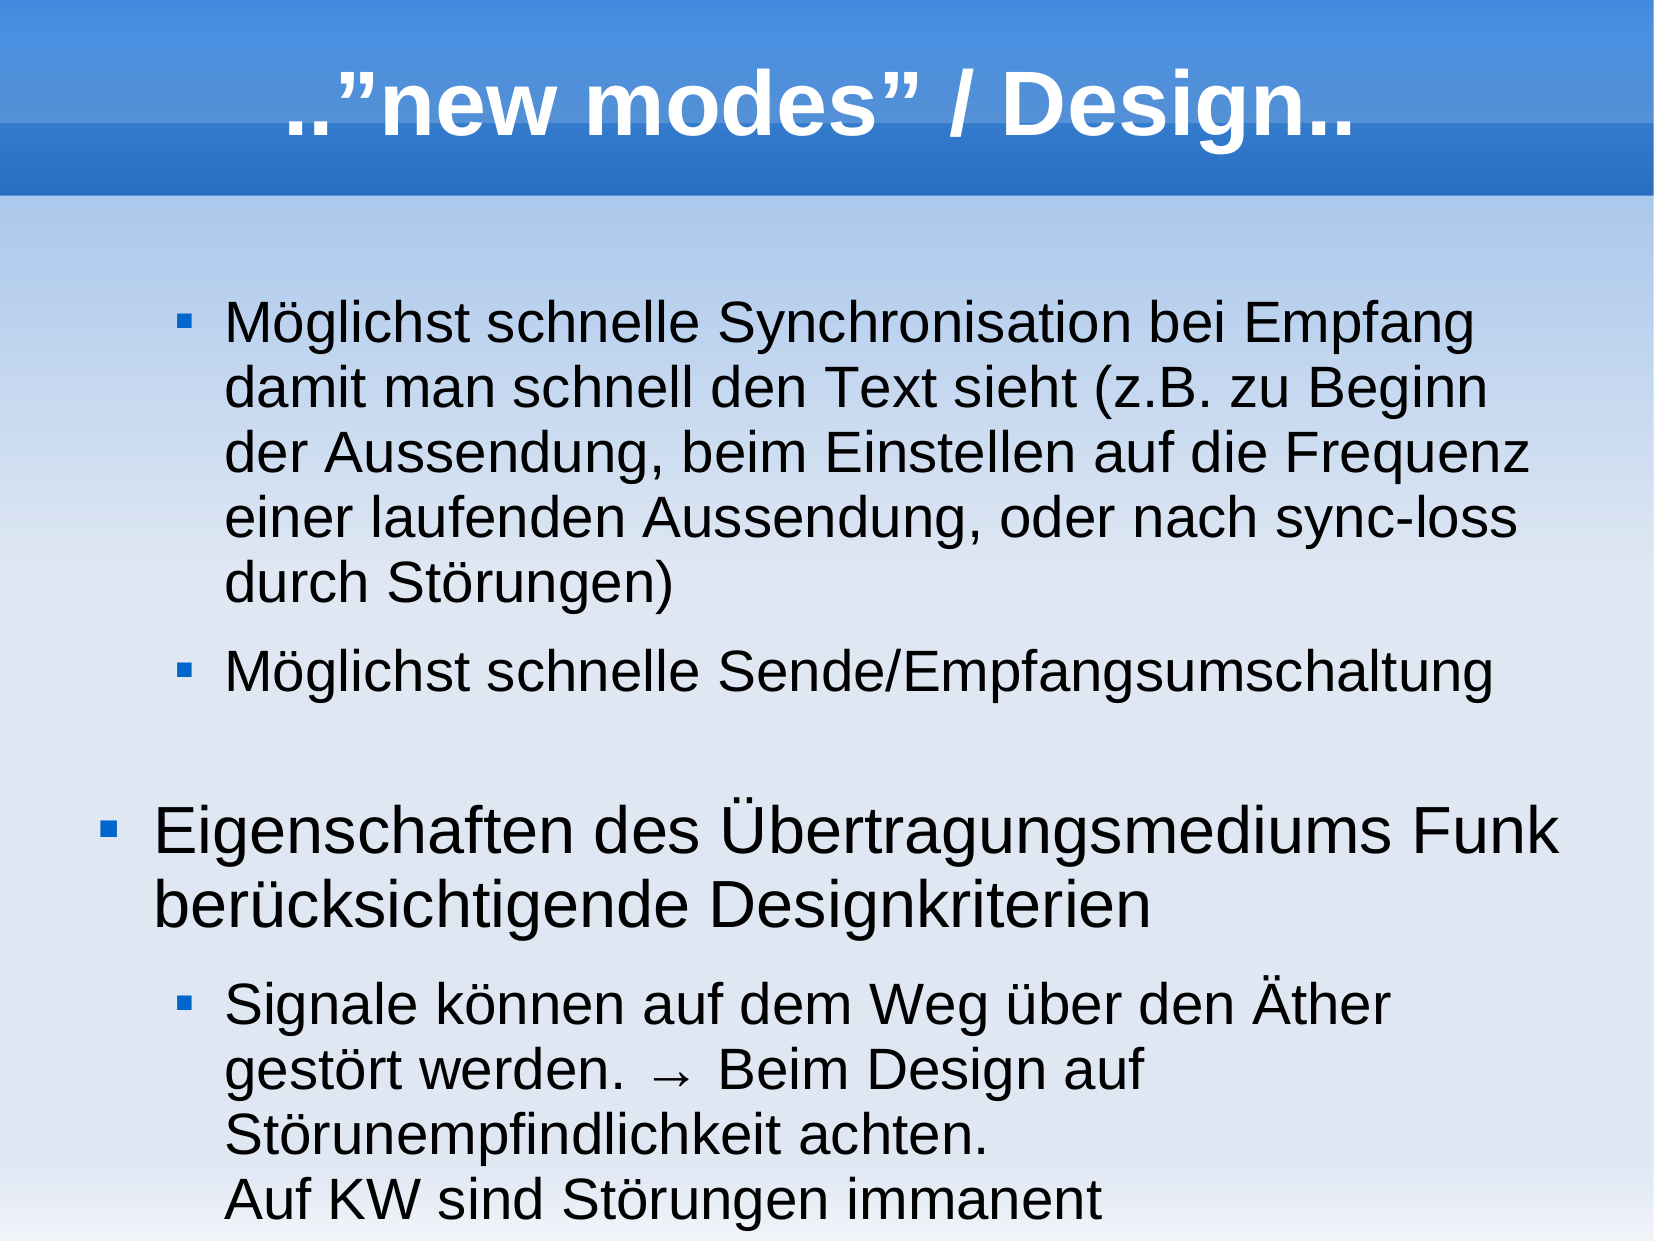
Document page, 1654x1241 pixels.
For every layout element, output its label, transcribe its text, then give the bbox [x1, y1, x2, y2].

list Möglichst schnelle Synchronisation bei Empfang damit man schnell den Text sieht (z.B. zu Beginn der Aussendung, beim Einstellen auf die Frequenz einer laufenden Aussendung, oder nach sync-loss durch Störungen) Möglichst schnelle Sende/Empfangsumschaltung Eigenschaften des Übertragungsmediums Funk berücksichtigende Designkriterien Signale können auf dem Weg über den Äther gestört werden. → Beim Design auf Störunempfindlichkeit achten. Auf KW sind Störungen immanent [82, 290, 1571, 1232]
title ..”new modes” / Design.. [76, 7, 1565, 200]
picture [0, 0, 1654, 1241]
